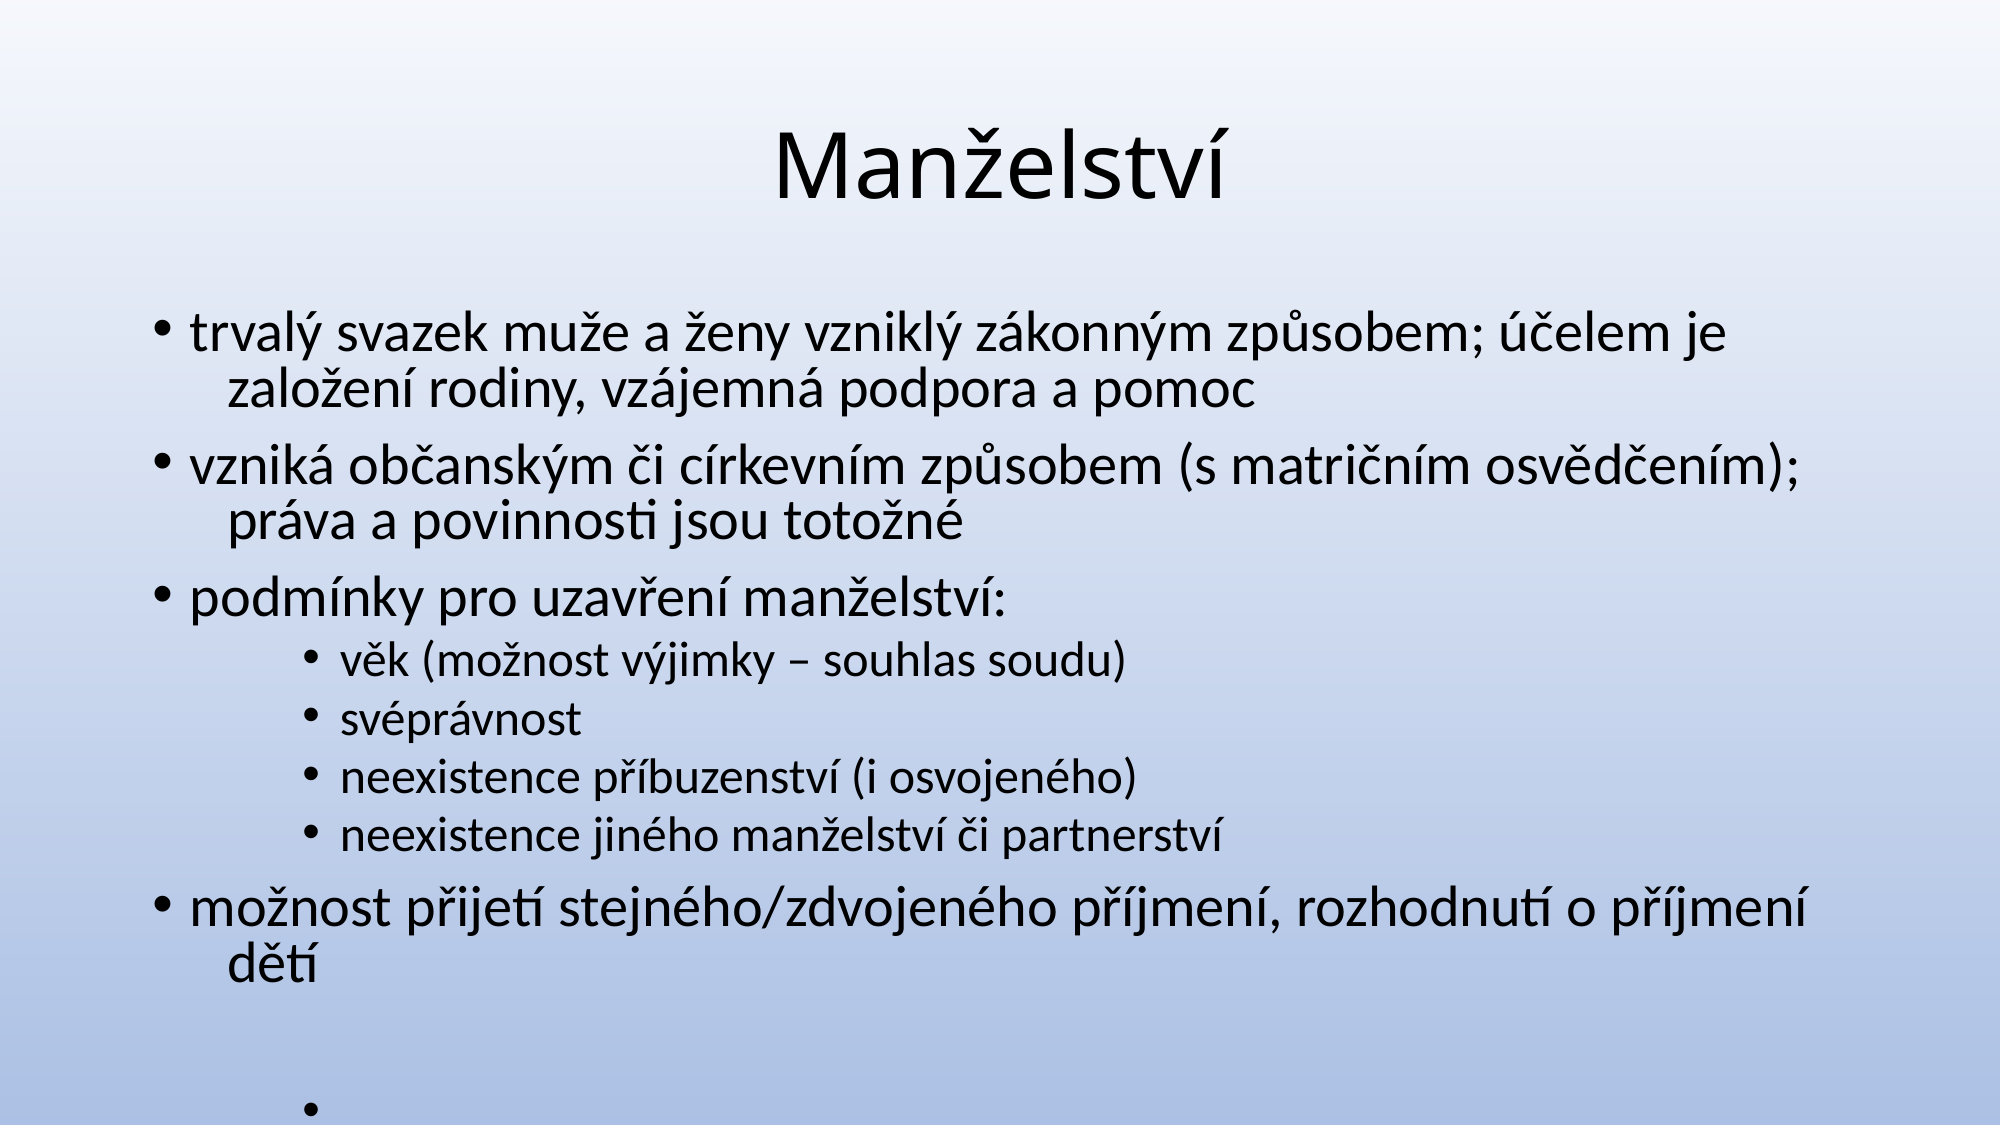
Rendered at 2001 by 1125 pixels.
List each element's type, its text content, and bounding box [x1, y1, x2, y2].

title Manželství [137, 59, 1863, 278]
list trvalý svazek muže a ženy vzniklý zákonným způsobem; účelem je založení rodiny, vzájemná podpora a pomoc vzniká občanským či církevním způsobem (s matričním osvědčením); práva a povinnosti jsou totožné podmínky pro uzavření manželství: věk (možnost výjimky – souhlas soudu) svéprávnost neexistence příbuzenství (i osvojeného) neexistence jiného manželství či partnerství možnost přijetí stejného/zdvojeného příjmení, rozhodnutí o příjmení dětí [137, 299, 1863, 1014]
